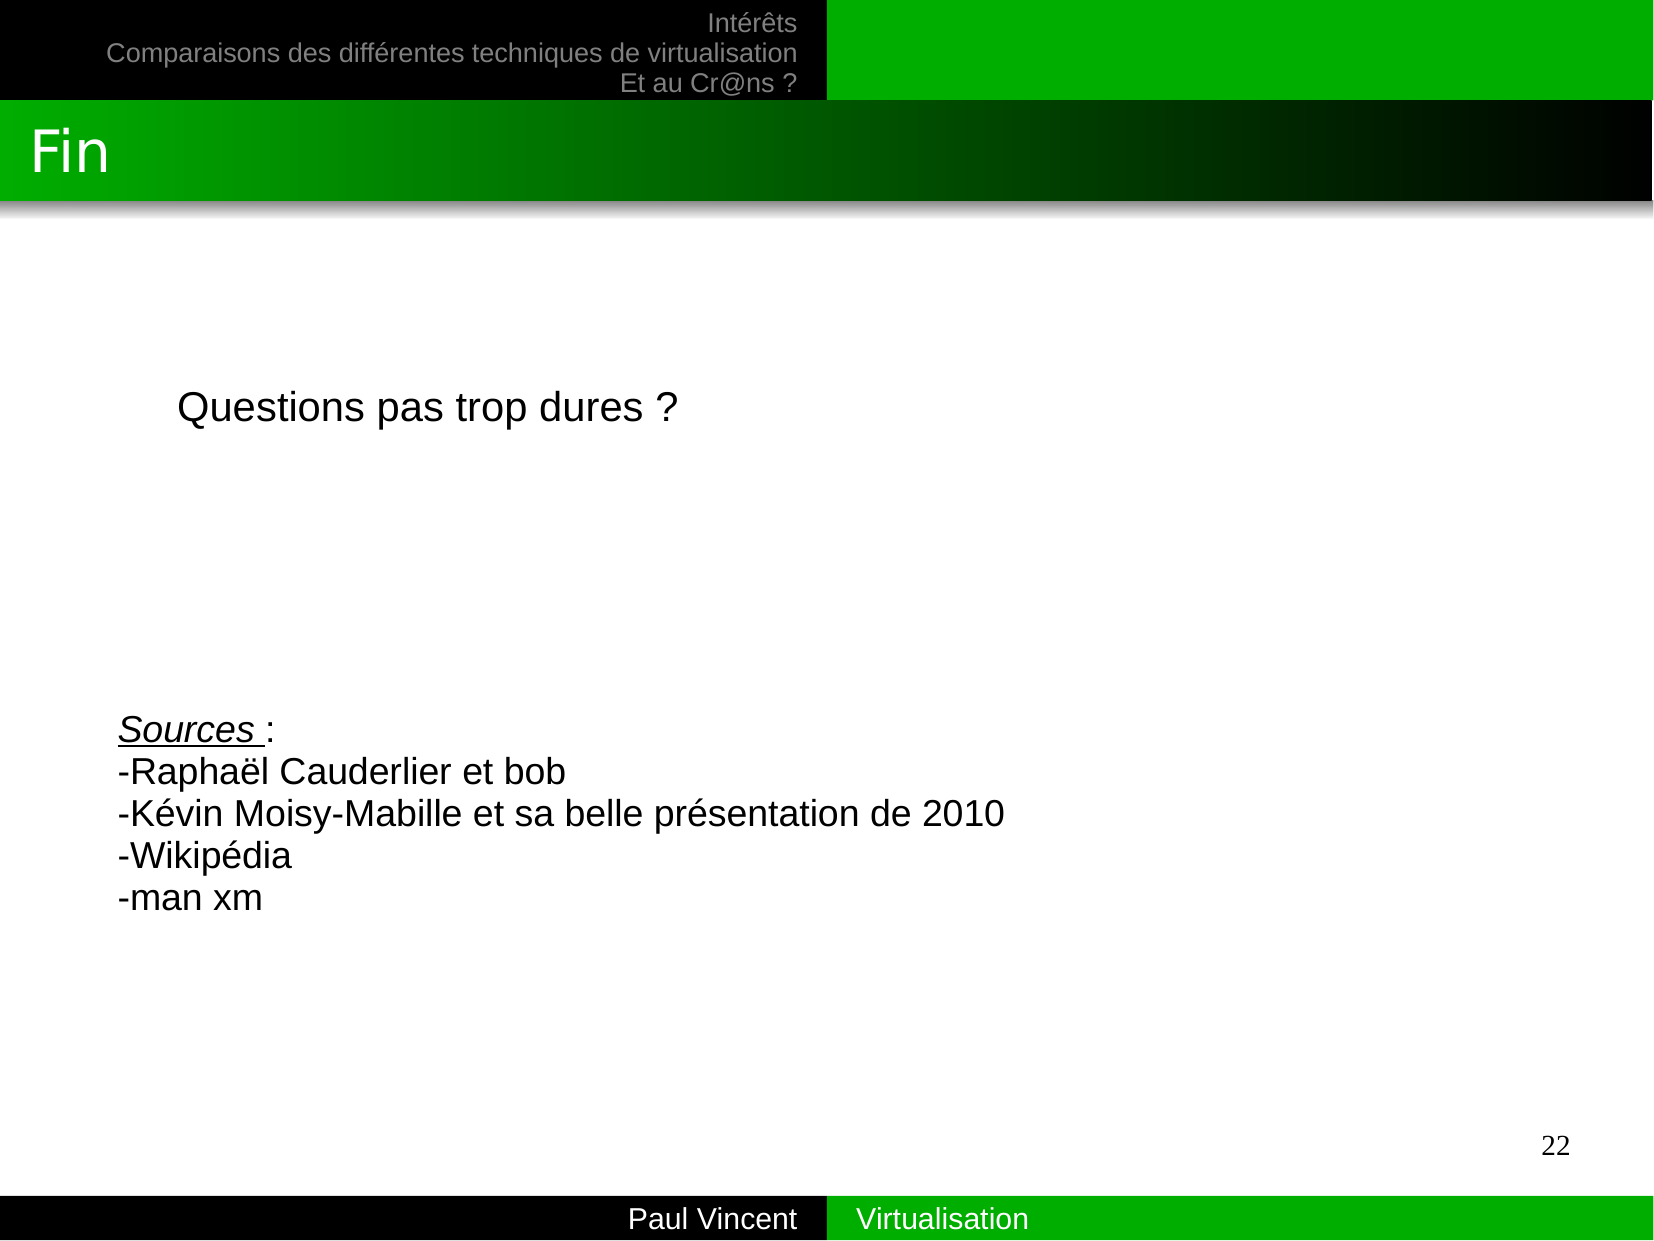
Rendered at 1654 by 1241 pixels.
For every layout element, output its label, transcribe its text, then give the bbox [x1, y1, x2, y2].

text_box [0, 0, 1654, 219]
text_box Questions pas trop dures ? [177, 383, 1477, 650]
text_box Paul Vincent [0, 1201, 798, 1237]
text_box Sources : -Raphaël Cauderlier et bob -Kévin Moisy-Mabille et sa belle présentation de 2010 -Wikipédia -man xm [117, 708, 1034, 1004]
text_box Intérêts Comparaisons des différentes techniques de virtualisation Et au Cr@ns ? [0, 7, 798, 99]
text_box Virtualisation [856, 1201, 1654, 1237]
text_box Fin [29, 118, 1654, 187]
text_box [0, 1195, 1654, 1241]
